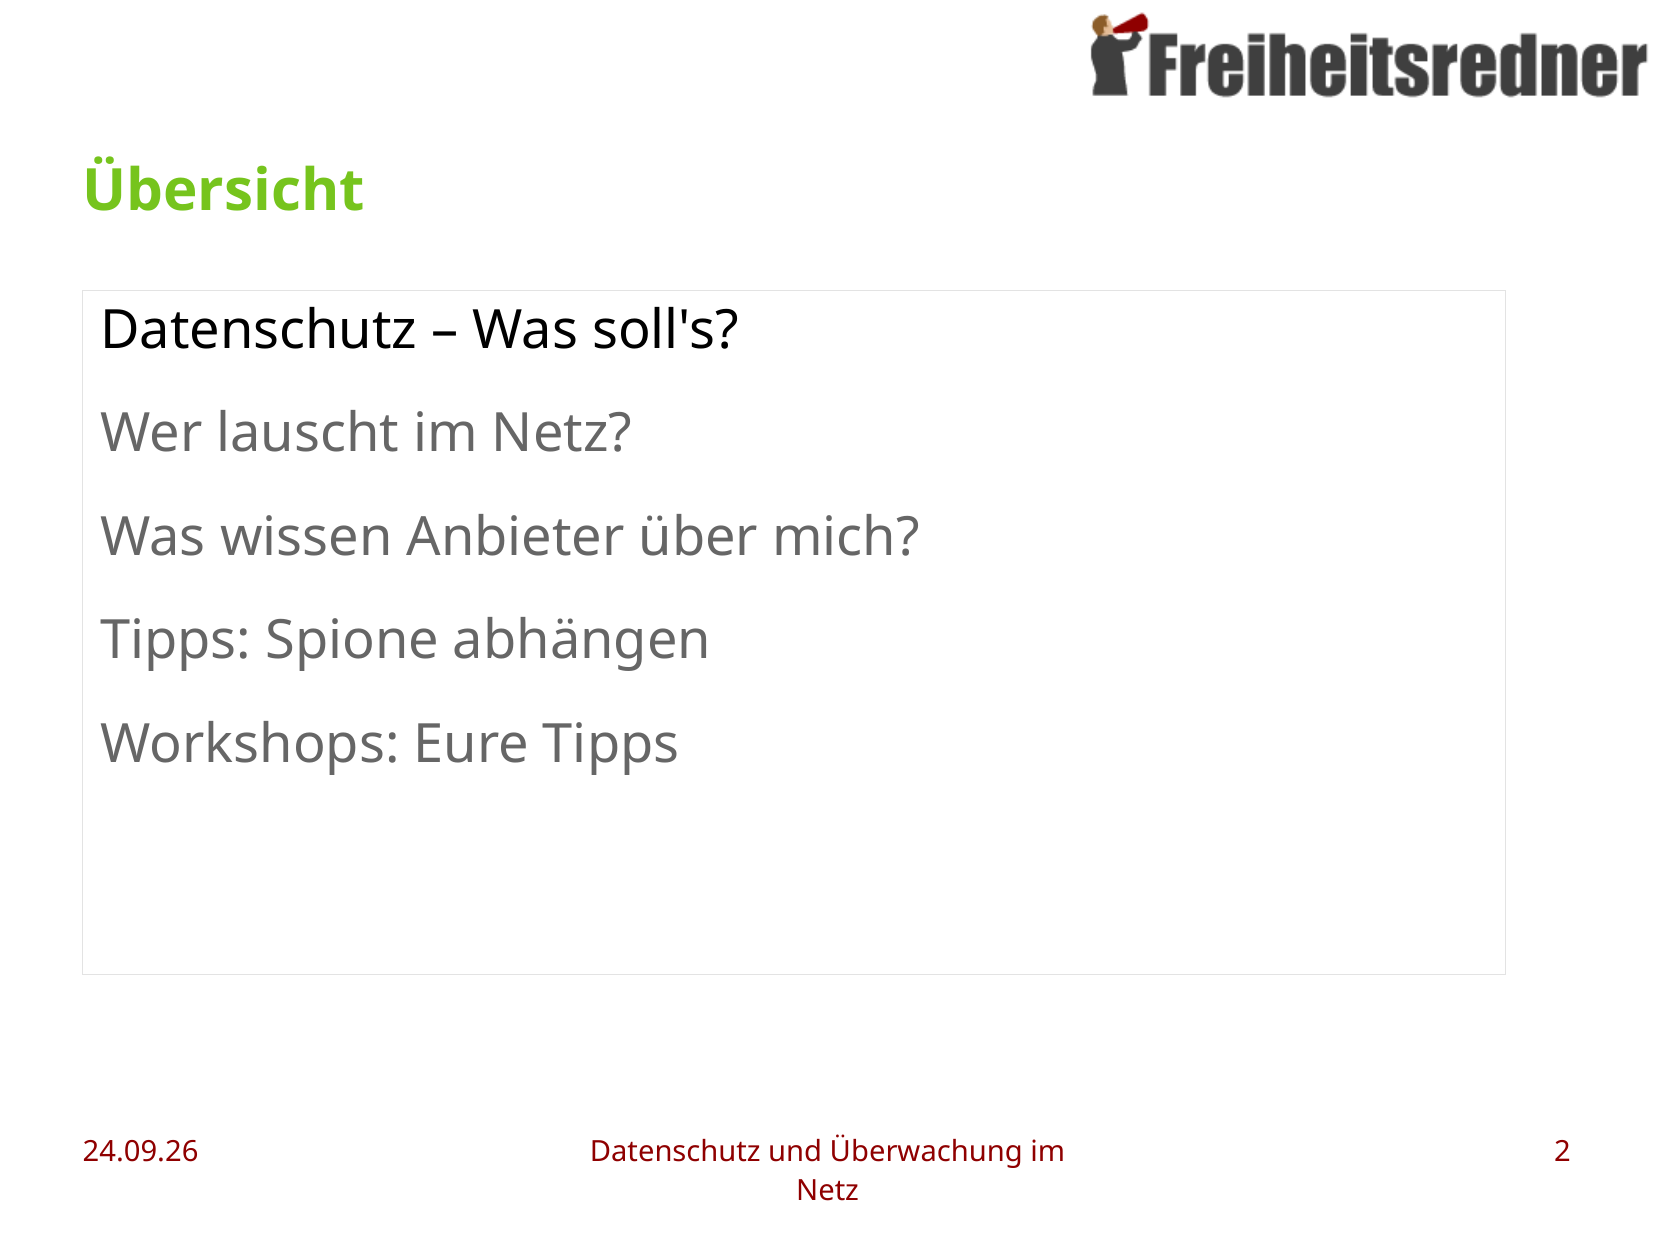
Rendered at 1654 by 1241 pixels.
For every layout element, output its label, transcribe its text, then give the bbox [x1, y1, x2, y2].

title Übersicht [82, 118, 1565, 257]
list Datenschutz – Was soll's? Wer lauscht im Netz? Was wissen Anbieter über mich? Tipps: Spione abhängen Workshops: Eure Tipps [82, 290, 1506, 975]
picture [1080, 5, 1650, 100]
